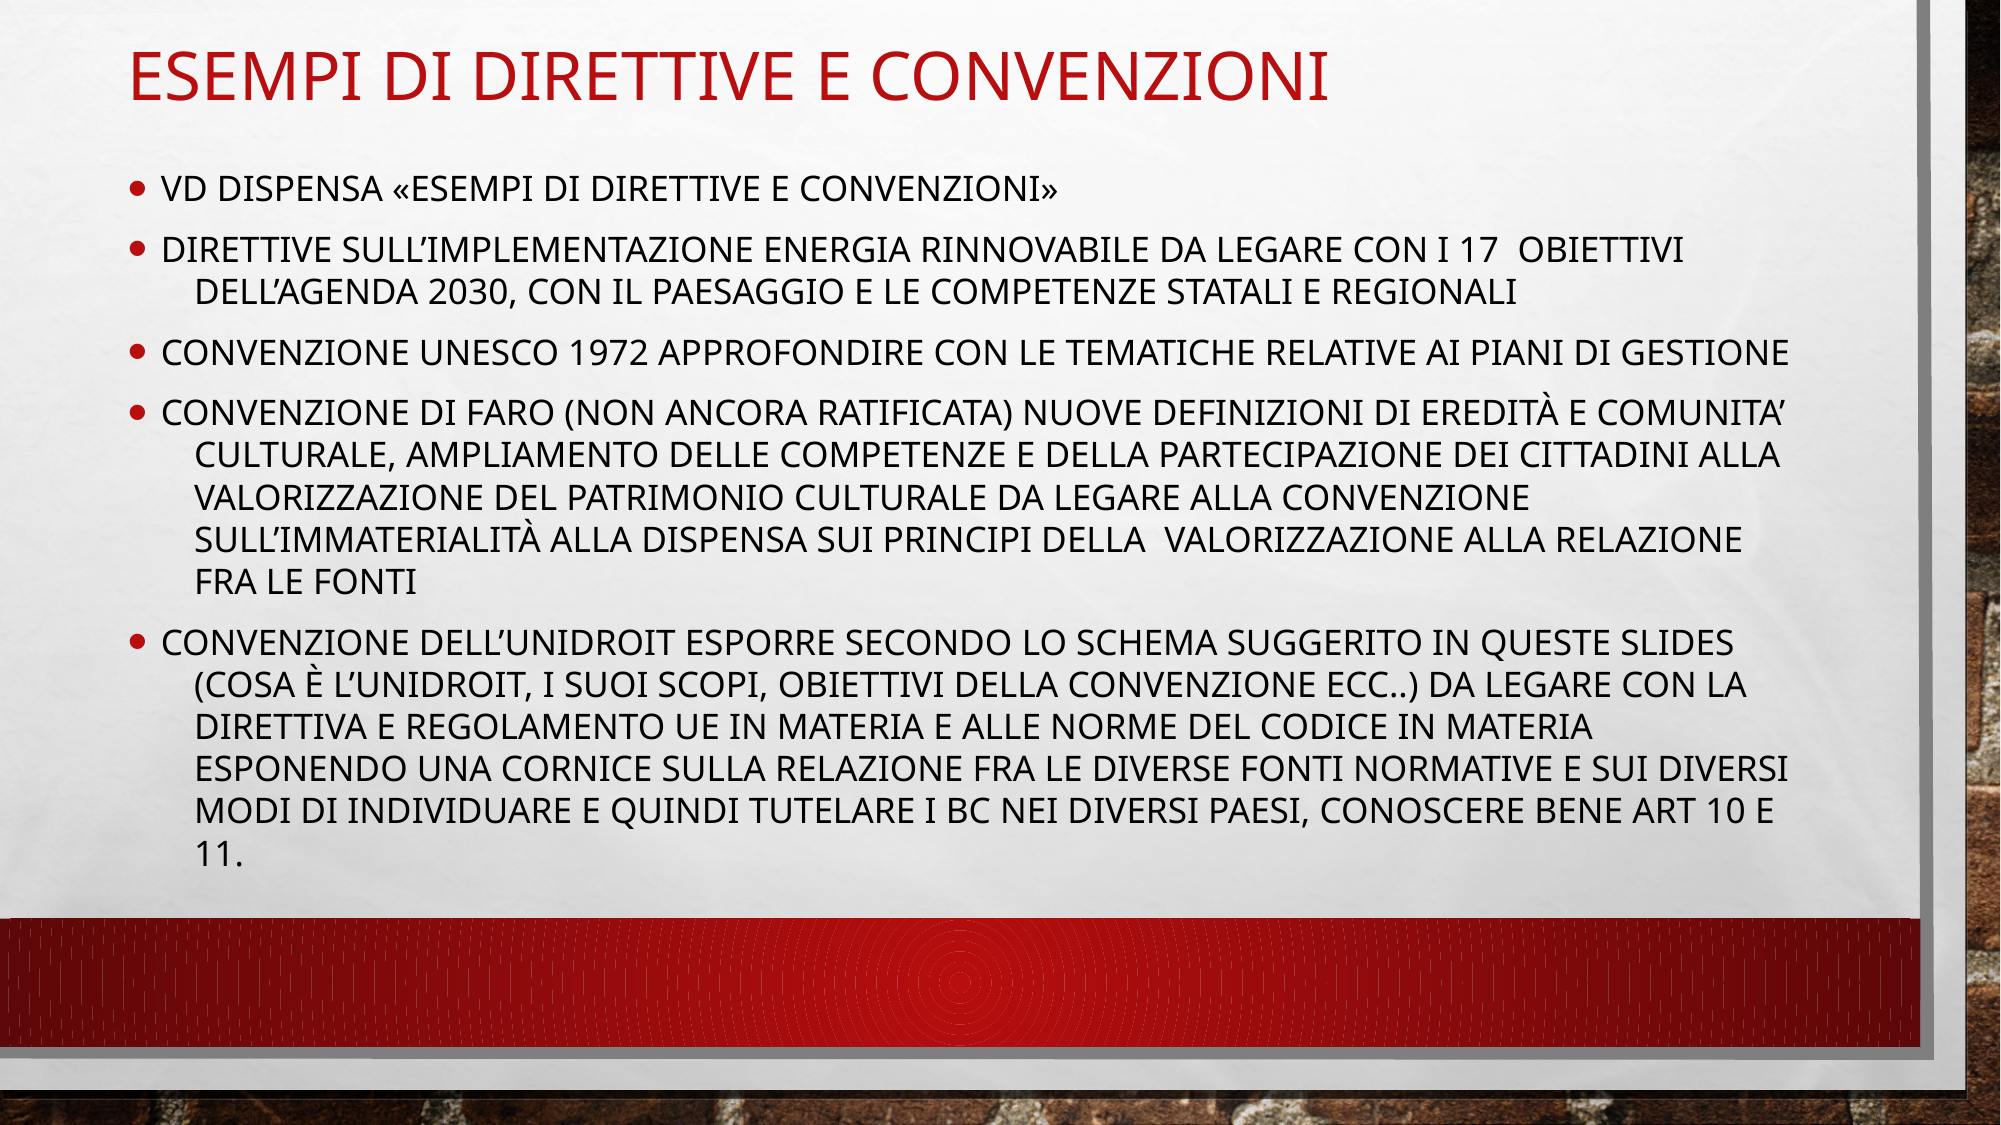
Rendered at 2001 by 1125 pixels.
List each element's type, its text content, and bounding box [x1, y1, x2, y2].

title Esempi di direttive e convenzioni [112, 34, 1819, 124]
list VD dispensa «esempi di direttive e convenzioni» Direttive sull’implementazione energia rinnovabile da legare con i 17 obiettivi dell’agenda 2030, con il paesaggio e le competenze statali e regionali Convenzione unesco 1972 approfondire con le tematiche relative ai piani di gestione Convenzione di Faro (non ancora ratificata) nuove definizioni di eredità e comunita’ culturale, ampliamento delle competenze e della partecipazione dei cittadini alla valorizzazione del patrimonio culturale da legare alla convenzione sull’immaterialità alla dispensa sui principi della valorizzazione alla relazione fra le fonti Convenzione dell’unidroit esporre secondo lo schema suggerito in queste slides (cosa è l’unidroit, i suoi scopi, obiettivi della convenzione ecc..) da legare con la direttiva e regolamento ue in materia e alle norme del codice in materia esponendo una cornice sulla relazione fra le diverse fonti normative e sui diversi modi di individuare e quindi tutelare i bc nei diversi paesi, conoscere bene art 10 e 11. [112, 157, 1818, 882]
